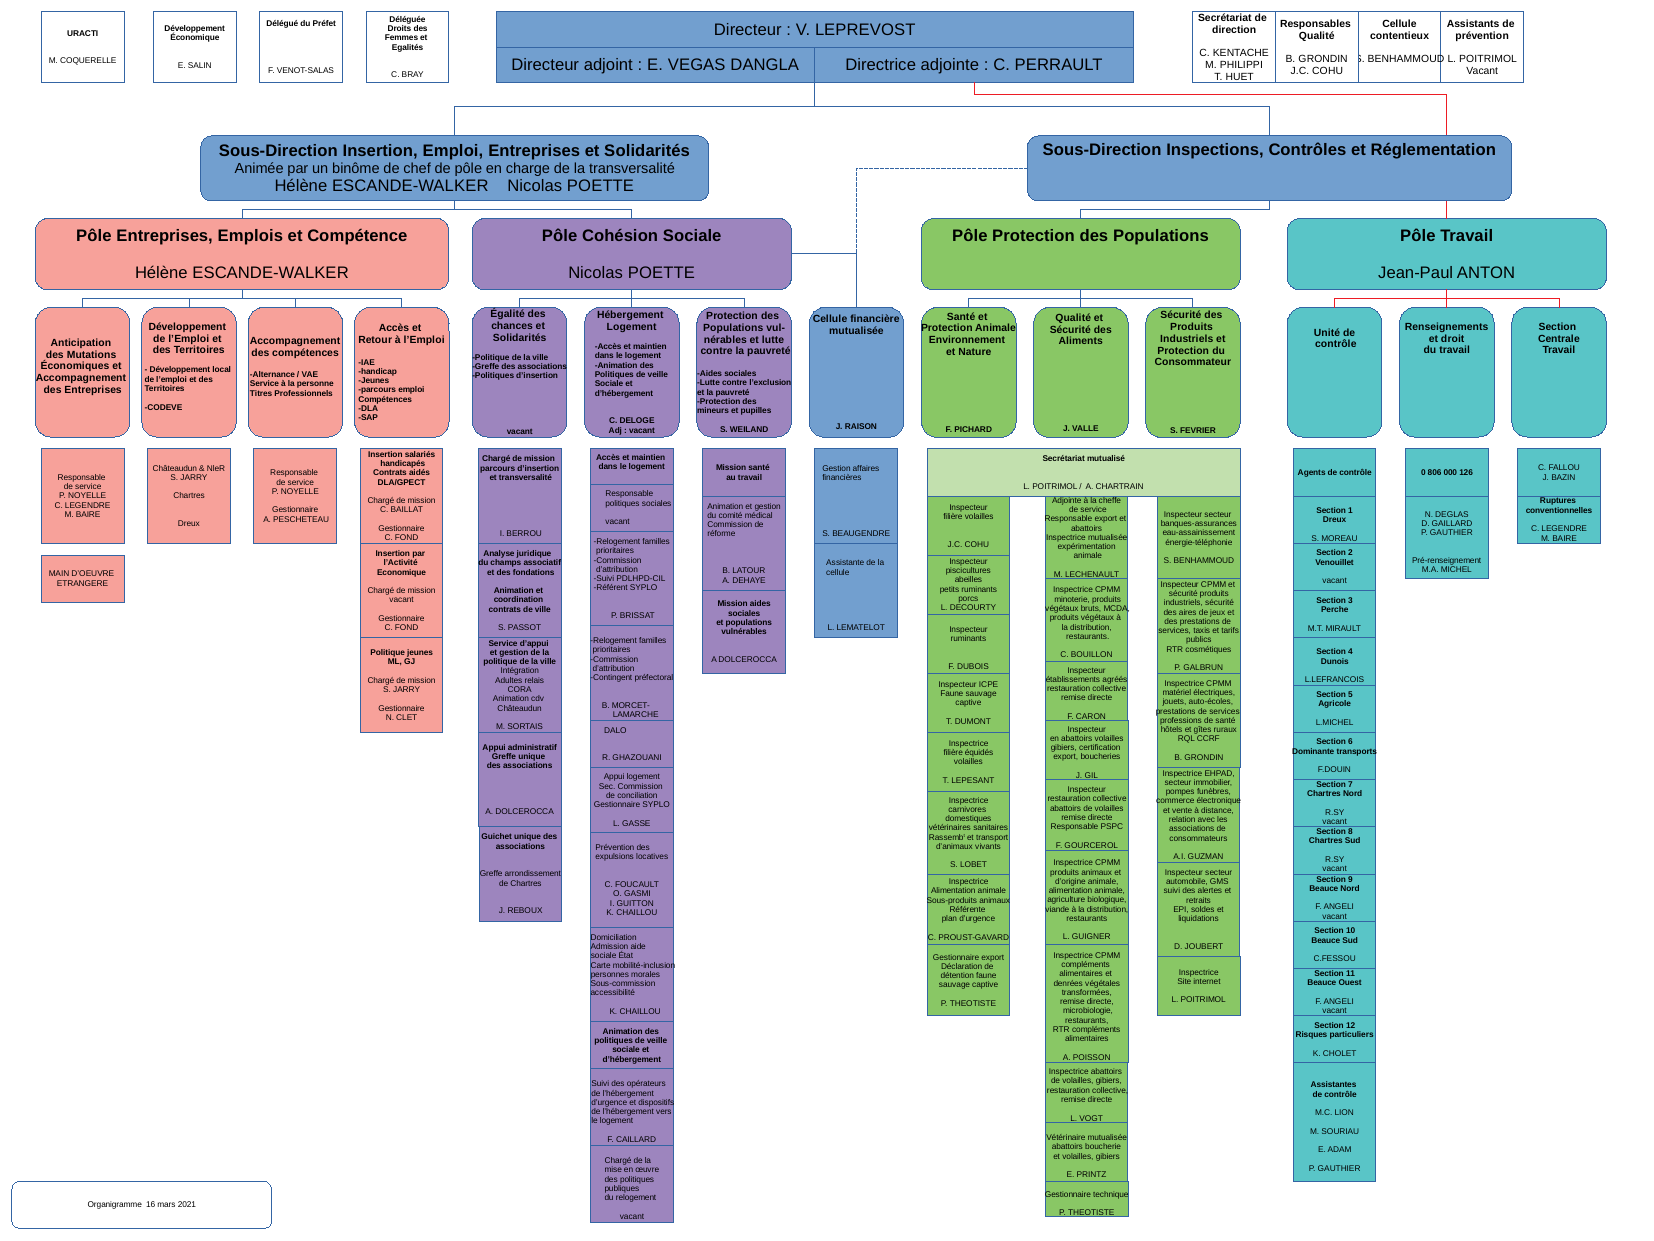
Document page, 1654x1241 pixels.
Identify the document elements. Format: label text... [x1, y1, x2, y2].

text_box Pôle Cohésion Sociale Nicolas POETTE [472, 218, 792, 290]
text_box -Relogement familles prioritaires -Commission d’attribution -Suivi PDLHPD-CIL -Référent SYPLO P. BRISSAT [590, 532, 674, 625]
text_box Secrétariat mutualisé L. POITRIMOL / A. CHARTRAIN [927, 448, 1241, 497]
text_box Gestion affaires financières S. BEAUGENDRE [814, 448, 898, 543]
text_box Inspectrice carnivores domestiques vétérinaires sanitaires Rassembt et transport d’animaux vivants S. LOBET [927, 791, 1010, 874]
text_box Directrice adjointe : C. PERRAULT [814, 47, 1134, 83]
text_box Responsable de service P. NOYELLE Gestionnaire A. PESCHETEAU [253, 448, 337, 544]
text_box Égalité des chances et Solidarités -Politique de la ville -Greffe des associations -Politiques d’insertion vacant [472, 307, 567, 438]
text_box Protection des Populations vul- nérables et lutte contre la pauvreté -Aides sociales -Lutte contre l’exclusion et la pauvreté -Protection des mineurs et pupilles S. WEILAND [696, 307, 792, 438]
text_box Directeur adjoint : E. VEGAS DANGLA [496, 47, 814, 83]
text_box Unité de contrôle [1287, 307, 1382, 438]
text_box Pôle Entreprises, Emplois et Compétence Hélène ESCANDE-WALKER [35, 218, 449, 290]
text_box Santé et Protection Animale Environnement et Nature F. PICHARD [921, 307, 1017, 438]
text_box Inspecteur ruminants F. DUBOIS [927, 614, 1010, 673]
text_box Section 9 Beauce Nord F. ANGELI vacant [1293, 875, 1376, 922]
text_box Vétérinaire mutualisée abattoirs boucherie et volailles, gibiers E. PRINTZ [1045, 1122, 1128, 1181]
text_box -Relogement familles prioritaires -Commission d’attribution -Contingent préfectoral B. MORCET- LAMARCHE [590, 625, 674, 720]
text_box Assistants de prévention L. POITRIMOL Vacant [1441, 11, 1524, 83]
text_box Directeur : V. LEPREVOST [496, 11, 1134, 47]
text_box Section 12 Risques particuliers K. CHOLET [1293, 1015, 1376, 1062]
text_box Politique jeunes ML, GJ Chargé de mission S. JARRY Gestionnaire N. CLET [360, 637, 443, 733]
text_box Développement Économique E. SALIN [153, 11, 237, 83]
text_box Inspectrice CPMM minoterie, produits végétaux bruts, MCDA, produits végétaux à la distribution, restaurants. C. BOUILLON [1045, 578, 1128, 661]
text_box Section 8 Chartres Sud R.SY vacant [1293, 826, 1376, 875]
text_box Ruptures conventionnelles C. LEGENDRE M. BAIRE [1517, 496, 1601, 544]
text_box Inspectrice Site internet L. POITRIMOL [1157, 956, 1241, 1016]
text_box Animation et gestion du comité médical Commission de réforme B. LATOUR A. DEHAYE [702, 496, 786, 590]
text_box Inspecteur CPMM et sécurité produits industriels, sécurité des aires de jeux et des prestations de services, taxis et tarifs publics RTR cosmétiques P. GALBRUN [1157, 578, 1241, 673]
text_box Section 7 Chartres Nord R.SY vacant [1293, 779, 1376, 826]
text_box Section 5 Agricole L.MICHEL [1293, 685, 1376, 732]
text_box Inspectrice CPMM produits animaux et d’origine animale, alimentation animale, agriculture biologique, viande à la distribution, restaurants L. GUIGNER [1045, 850, 1129, 944]
text_box Hébergement Logement -Accès et maintien dans le logement -Animation des Politiques de veille Sociale et d’hébergement C. DELOGE Adj : vacant [584, 307, 680, 438]
text_box Adjointe à la cheffe de service Responsable export et abattoirs Inspectrice mutualisée expérimentation animale M. LECHENAULT [1045, 496, 1128, 578]
text_box Responsable politiques sociales vacant [590, 484, 674, 532]
text_box Mission santé au travail [702, 448, 786, 496]
text_box Renseignements et droit du travail [1399, 307, 1495, 438]
text_box Section 11 Beauce Ouest F. ANGELI vacant [1293, 968, 1376, 1015]
text_box Châteaudun & NleR S. JARRY Chartres Dreux [147, 448, 231, 544]
text_box Chargé de mission parcours d’insertion et transversalité I. BERROU [478, 448, 562, 543]
text_box Responsable de service P. NOYELLE C. LEGENDRE M. BAIRE [41, 448, 125, 544]
text_box DALO R. GHAZOUANI [590, 720, 674, 768]
text_box Pôle Travail Jean-Paul ANTON [1287, 218, 1607, 290]
text_box Animation des politiques de veille sociale et d’hébergement [590, 1021, 674, 1069]
text_box Gestionnaire export Déclaration de détention faune sauvage captive P. THEOTISTE [927, 944, 1010, 1016]
text_box MAIN D’OEUVRE ETRANGERE [41, 555, 125, 603]
text_box Inspecteur secteur banques-assurances eau-assainissement énergie-téléphonie S. BENHAMMOUD [1157, 496, 1241, 578]
text_box Sous-Direction Inspections, Contrôles et Réglementation [1027, 135, 1512, 201]
text_box Pôle Protection des Populations [921, 218, 1241, 290]
text_box Inspectrice filière équidés volailles T. LEPESANT [927, 732, 1010, 791]
text_box Organigramme 16 mars 2021 [11, 1181, 272, 1229]
text_box Insertion salariés handicapés Contrats aidés DLA/GPECT Chargé de mission C. BAILLAT Gestionnaire C. FOND [360, 448, 443, 543]
text_box Accès et Retour à l’Emploi -IAE -handicap -Jeunes -parcours emploi Compétences -DLA -SAP [354, 307, 450, 438]
text_box Accompagnement des compétences -Alternance / VAE Service à la personne Titres Professionnels [248, 307, 343, 438]
text_box Section 3 Perche M.T. MIRAULT [1293, 590, 1376, 637]
text_box Section 10 Beauce Sud C.FESSOU [1293, 922, 1376, 968]
text_box Service d’appui et gestion de la politique de la ville Intégration Adultes relais CORA Animation cdv Châteaudun M. SORTAIS [478, 637, 562, 732]
text_box Qualité et Sécurité des Aliments J. VALLE [1033, 307, 1129, 438]
text_box Accès et maintien dans le logement [590, 448, 674, 484]
text_box Responsables Qualité B. GRONDIN J.C. COHU [1275, 11, 1359, 83]
text_box Inspecteur ICPE Faune sauvage captive T. DUMONT [927, 673, 1010, 732]
text_box Section 2 Venouillet vacant [1293, 543, 1376, 590]
text_box Gestionnaire technique P. THEOTISTE [1045, 1181, 1129, 1217]
text_box Sécurité des Produits Industriels et Protection du Consommateur S. FEVRIER [1145, 307, 1241, 438]
text_box 0 806 000 126 [1405, 448, 1489, 496]
text_box Suivi des opérateurs de l’hébergement d’urgence et dispositifs de l’hébergement vers le logement F. CAILLARD [590, 1069, 674, 1145]
text_box N. DEGLAS D. GAILLARD P. GAUTHIER Pré-renseignement M.A. MICHEL [1405, 496, 1489, 579]
text_box C. FALLOU J. BAZIN [1517, 448, 1601, 496]
text_box URACTI M. COQUERELLE [41, 11, 125, 83]
text_box Anticipation des Mutations Économiques et Accompagnement des Entreprises [35, 307, 130, 438]
text_box Domiciliation Admission aide sociale État Carte mobilité-inclusion personnes morales Sous-commission accessibilité K. CHAILLOU [590, 927, 674, 1021]
text_box Inspectrice Alimentation animale Sous-produits animaux Référente plan d’urgence C. PROUST-GAVARD [927, 874, 1010, 944]
text_box Inspectrice CPMM compléments alimentaires et denrées végétales transformées, remise directe, microbiologie, restaurants, RTR compléments alimentaires A. POISSON [1045, 944, 1129, 1063]
text_box Section 4 Dunois L.LEFRANCOIS [1293, 637, 1376, 685]
text_box Inspectrice abattoirs de volailles, gibiers, restauration collective, remise directe L. VOGT [1045, 1062, 1128, 1122]
text_box Appui administratif Greffe unique des associations A. DOLCEROCCA [478, 732, 562, 827]
text_box Inspecteur en abattoirs volailles gibiers, certification export, boucheries J. GIL [1045, 720, 1129, 779]
text_box Inspecteur secteur automobile, GMS suivi des alertes et retraits EPI, soldes et liquidations D. JOUBERT [1157, 862, 1240, 956]
text_box Section 1 Dreux S. MOREAU [1293, 496, 1376, 543]
text_box Délégué du Préfet F. VENOT-SALAS [259, 11, 343, 83]
text_box Chargé de la mise en œuvre des politiques publiques du relogement vacant [590, 1145, 674, 1223]
text_box Déléguée Droits des Femmes et Egalités C. BRAY [366, 11, 449, 83]
text_box Section 6 Dominante transports F.DOUIN [1293, 732, 1376, 779]
text_box Cellule financière mutualisée J. RAISON [809, 307, 904, 438]
text_box Développement de l’Emploi et des Territoires - Développement local de l’emploi et des Territoires -CODEVE [141, 307, 237, 438]
text_box Assistante de la cellule L. LEMATELOT [814, 543, 898, 638]
text_box Insertion par l’Activité Economique Chargé de mission vacant Gestionnaire C. FOND [360, 543, 443, 637]
text_box Guichet unique des associations Greffe arrondissement de Chartres J. REBOUX [479, 826, 562, 922]
text_box Inspecteur établissements agréés restauration collective remise directe F. CARON [1045, 661, 1128, 720]
text_box Inspecteur filière volailles J.C. COHU [927, 497, 1010, 555]
text_box Appui logement Sec. Commission de conciliation Gestionnaire SYPLO L. GASSE [590, 768, 674, 833]
text_box Sous-Direction Insertion, Emploi, Entreprises et Solidarités Animée par un binôme de chef de pôle en charge de la transversalité Hélène ESCANDE-WALKER Nicolas POETTE [200, 135, 709, 201]
text_box Assistantes de contrôle M.C. LION M. SOURIAU E. ADAM P. GAUTHIER [1293, 1062, 1376, 1182]
text_box Secrétariat de direction C. KENTACHE M. PHILIPPI T. HUET [1192, 11, 1275, 83]
text_box Inspectrice CPMM matériel électriques, jouets, auto-écoles, prestations de services professions de santé hôtels et gîtes ruraux RQL CCRF B. GRONDIN [1157, 673, 1241, 768]
text_box Agents de contrôle [1293, 448, 1376, 496]
text_box Inspectrice EHPAD, secteur immobilier, pompes funèbres, commerce électronique et vente à distance, relation avec les associations de consommateurs A.I. GUZMAN [1157, 767, 1240, 862]
text_box Inspecteur piscicultures abeilles petits ruminants porcs L. DECOURTY [927, 555, 1010, 614]
text_box Prévention des expulsions locatives C. FOUCAULT O. GASMI I. GUITTON K. CHAILLOU [590, 833, 674, 927]
text_box Analyse juridique du champs associatif et des fondations Animation et coordination contrats de ville S. PASSOT [478, 543, 562, 637]
text_box Section Centrale Travail [1511, 307, 1607, 438]
text_box Inspecteur restauration collective abattoirs de volailles remise directe Responsable PSPC F. GOURCEROL [1045, 779, 1129, 850]
text_box Mission aides sociales et populations vulnérables A DOLCEROCCA [702, 590, 786, 674]
text_box Cellule contentieux S. BENHAMMOUD [1359, 11, 1441, 83]
